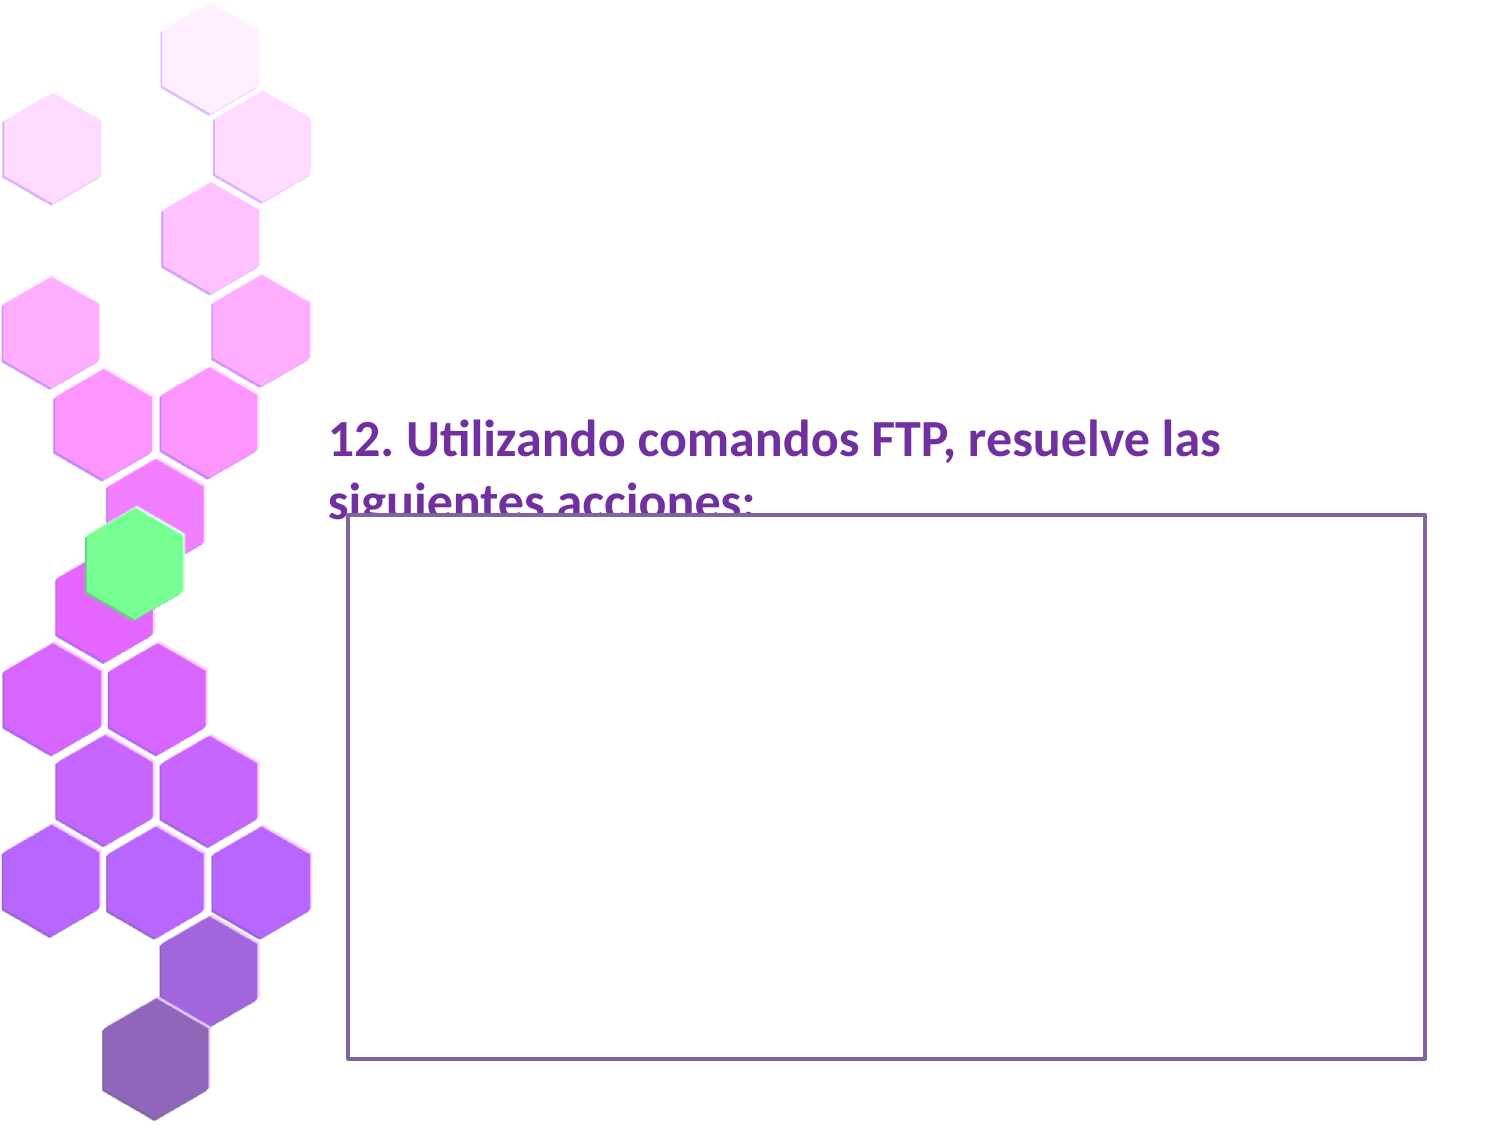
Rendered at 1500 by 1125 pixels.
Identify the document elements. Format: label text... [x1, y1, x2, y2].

title 12. Utilizando comandos FTP, resuelve las siguientes acciones: 1.Subir el archivo pedro.txt que se encuentra en C:\ 2. Borrar el archivo pedro.txt 3. Bajar el archivo juan.doc a C:\ 4. Crear el directorio “trabajo” 5. Borrar el directorio “trabajo” 6. Listar los ficheros y directorios del directorio donde me encuentro 7. Averiguar en qué directorio de trabajo me encuentro [312, 397, 1427, 480]
text_box [348, 515, 1426, 1059]
picture [0, 0, 313, 1123]
